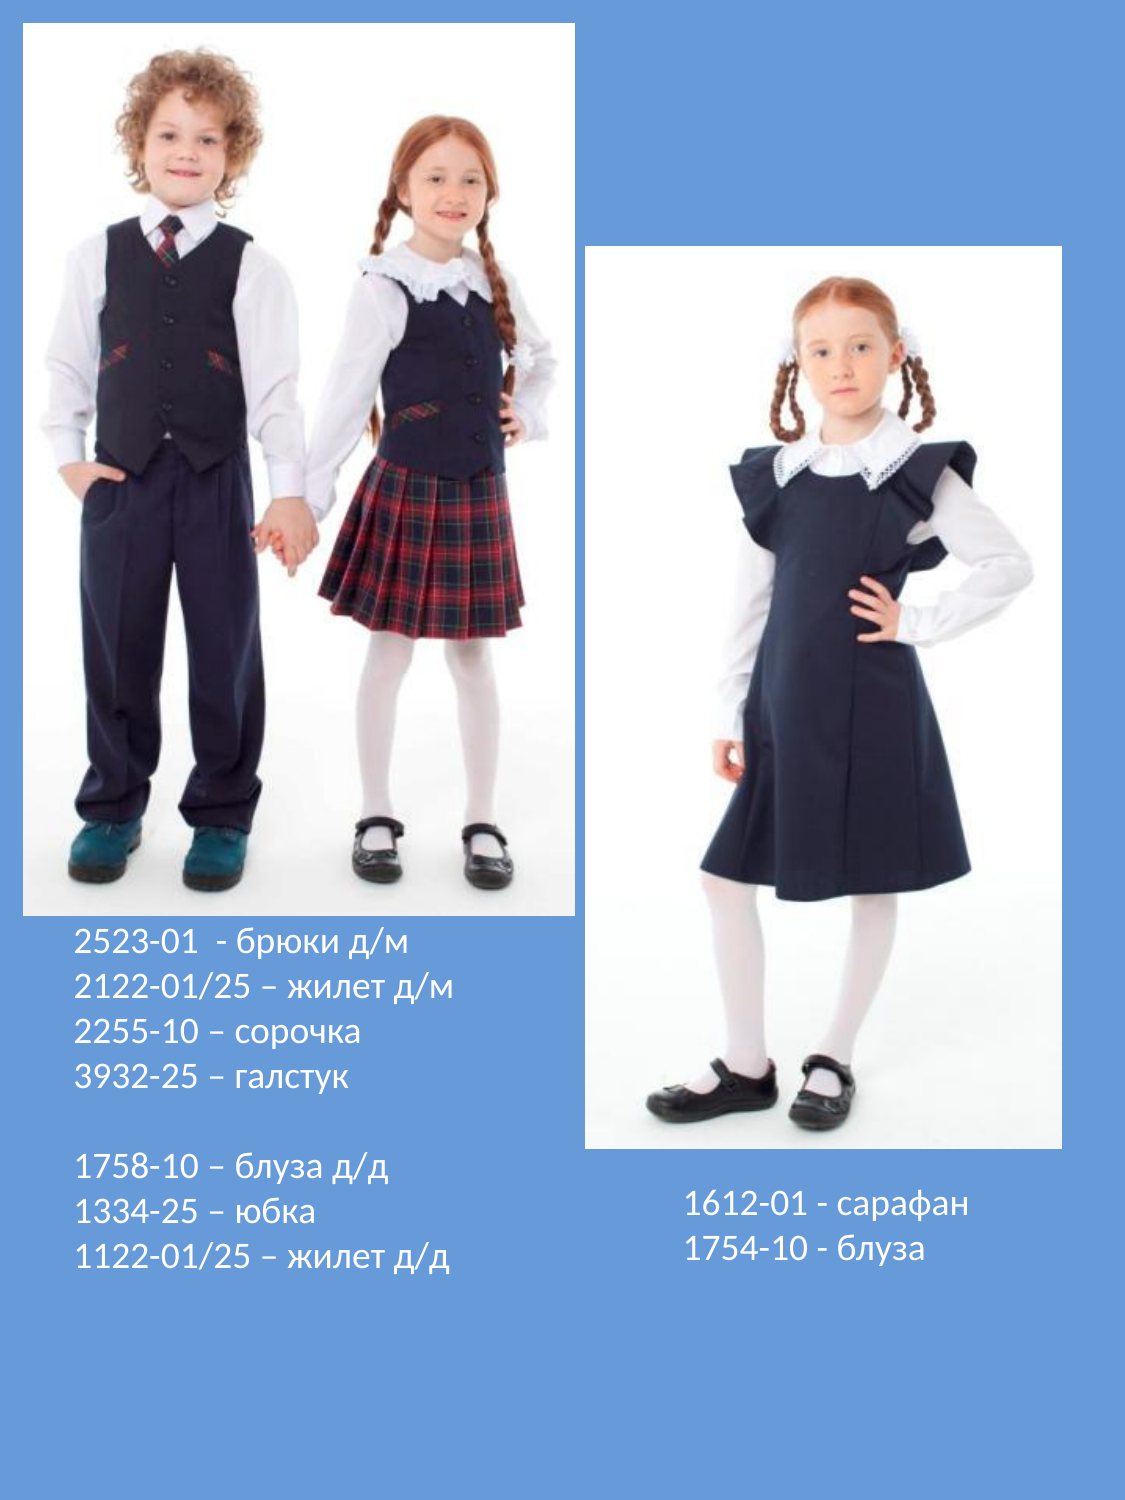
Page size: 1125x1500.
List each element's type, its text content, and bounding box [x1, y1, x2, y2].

picture [585, 246, 1062, 1149]
text_box 2523-01 - брюки д/м 2122-01/25 – жилет д/м 2255-10 – сорочка 3932-25 – галстук 1758-10 – блуза д/д 1334-25 – юбка 1122-01/25 – жилет д/д [58, 890, 539, 1301]
picture [23, 23, 575, 916]
text_box 1612-01 - сарафан 1754-10 - блуза [667, 1042, 1055, 1313]
